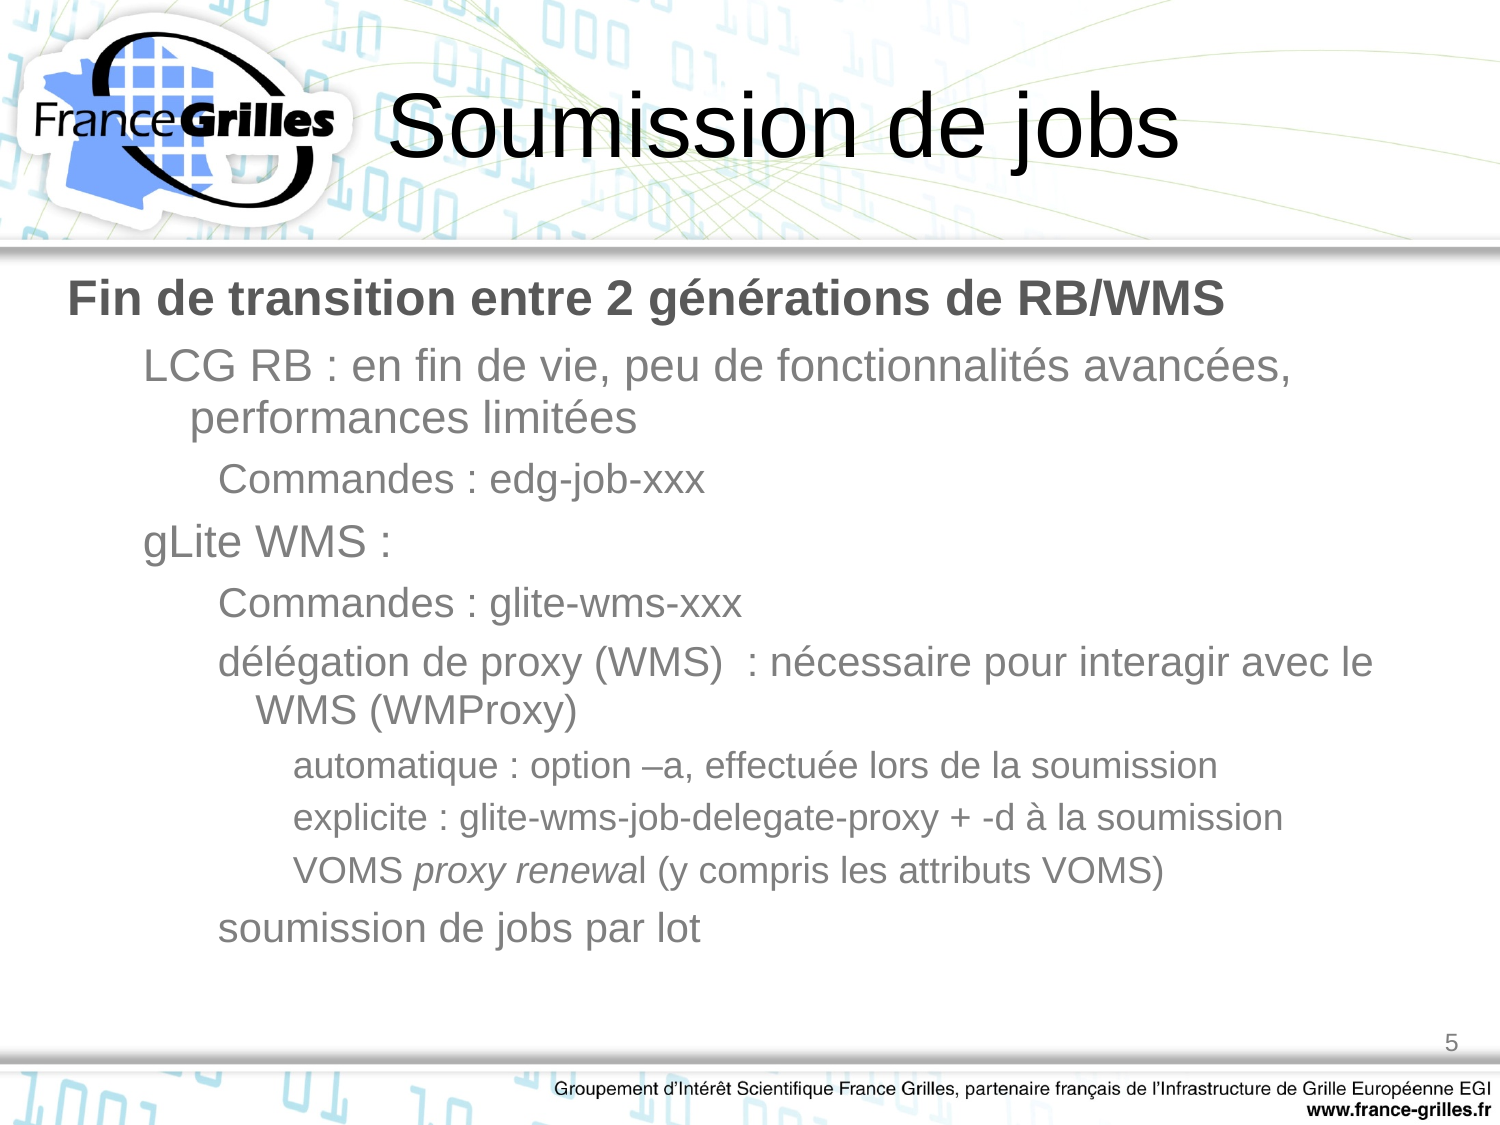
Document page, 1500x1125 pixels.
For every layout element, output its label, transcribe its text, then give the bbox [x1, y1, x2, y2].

title Soumission de jobs [372, 7, 1459, 244]
list Fin de transition entre 2 générations de RB/WMS LCG RB : en fin de vie, peu de fonctionnalités avancées, performances limitées Commandes : edg-job-xxx gLite WMS : Commandes : glite-wms-xxx délégation de proxy (WMS) : nécessaire pour interagir avec le WMS (WMProxy)‏ automatique : option –a, effectuée lors de la soumission explicite : glite-wms-job-delegate-proxy + -d à la soumission VOMS proxy renewal (y compris les attributs VOMS)‏ soumission de jobs par lot [53, 262, 1459, 1024]
picture [0, 0, 1500, 1125]
